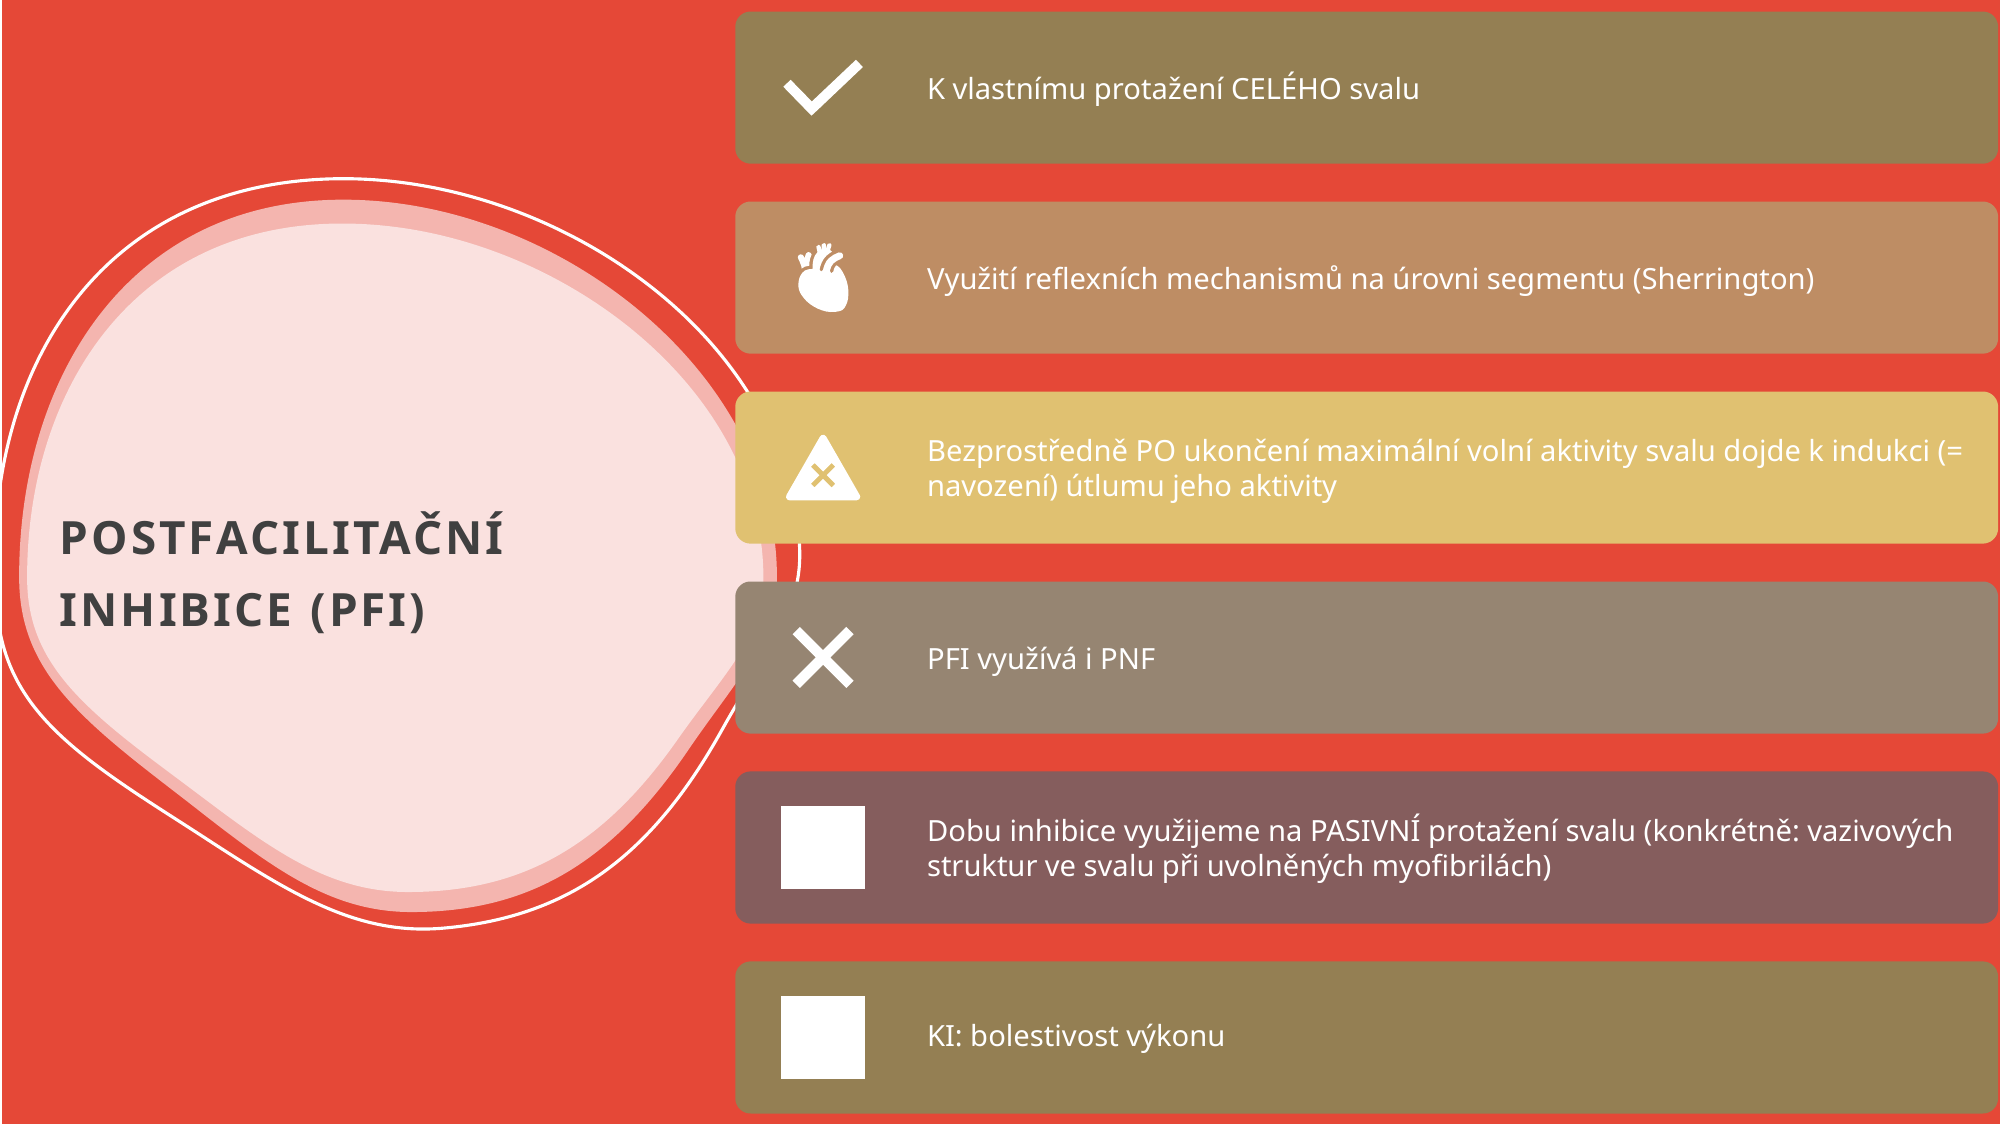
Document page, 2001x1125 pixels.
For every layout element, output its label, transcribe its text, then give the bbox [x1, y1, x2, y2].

text_box Využití reflexních mechanismů na úrovni segmentu (Sherrington) [910, 201, 1999, 354]
title POSTFACILITAČNÍ INHIBICE (PFI) [41, 321, 586, 804]
text_box [2, 360, 41, 711]
text_box KI: bolestivost výkonu [910, 961, 1999, 1114]
text_box Bezprostředně PO ukončení maximální volní aktivity svalu dojde k indukci (= navození) útlumu jeho aktivity [910, 391, 1999, 544]
text_box Dobu inhibice využijeme na PASIVNÍ protažení svalu (konkrétně: vazivových struktur ve svalu při uvolněných myofibrilách) [910, 771, 1999, 924]
text_box K vlastnímu protažení CELÉHO svalu [910, 11, 1999, 164]
text_box [2, 0, 2000, 1124]
text_box PFI využívá i PNF [910, 581, 1999, 734]
